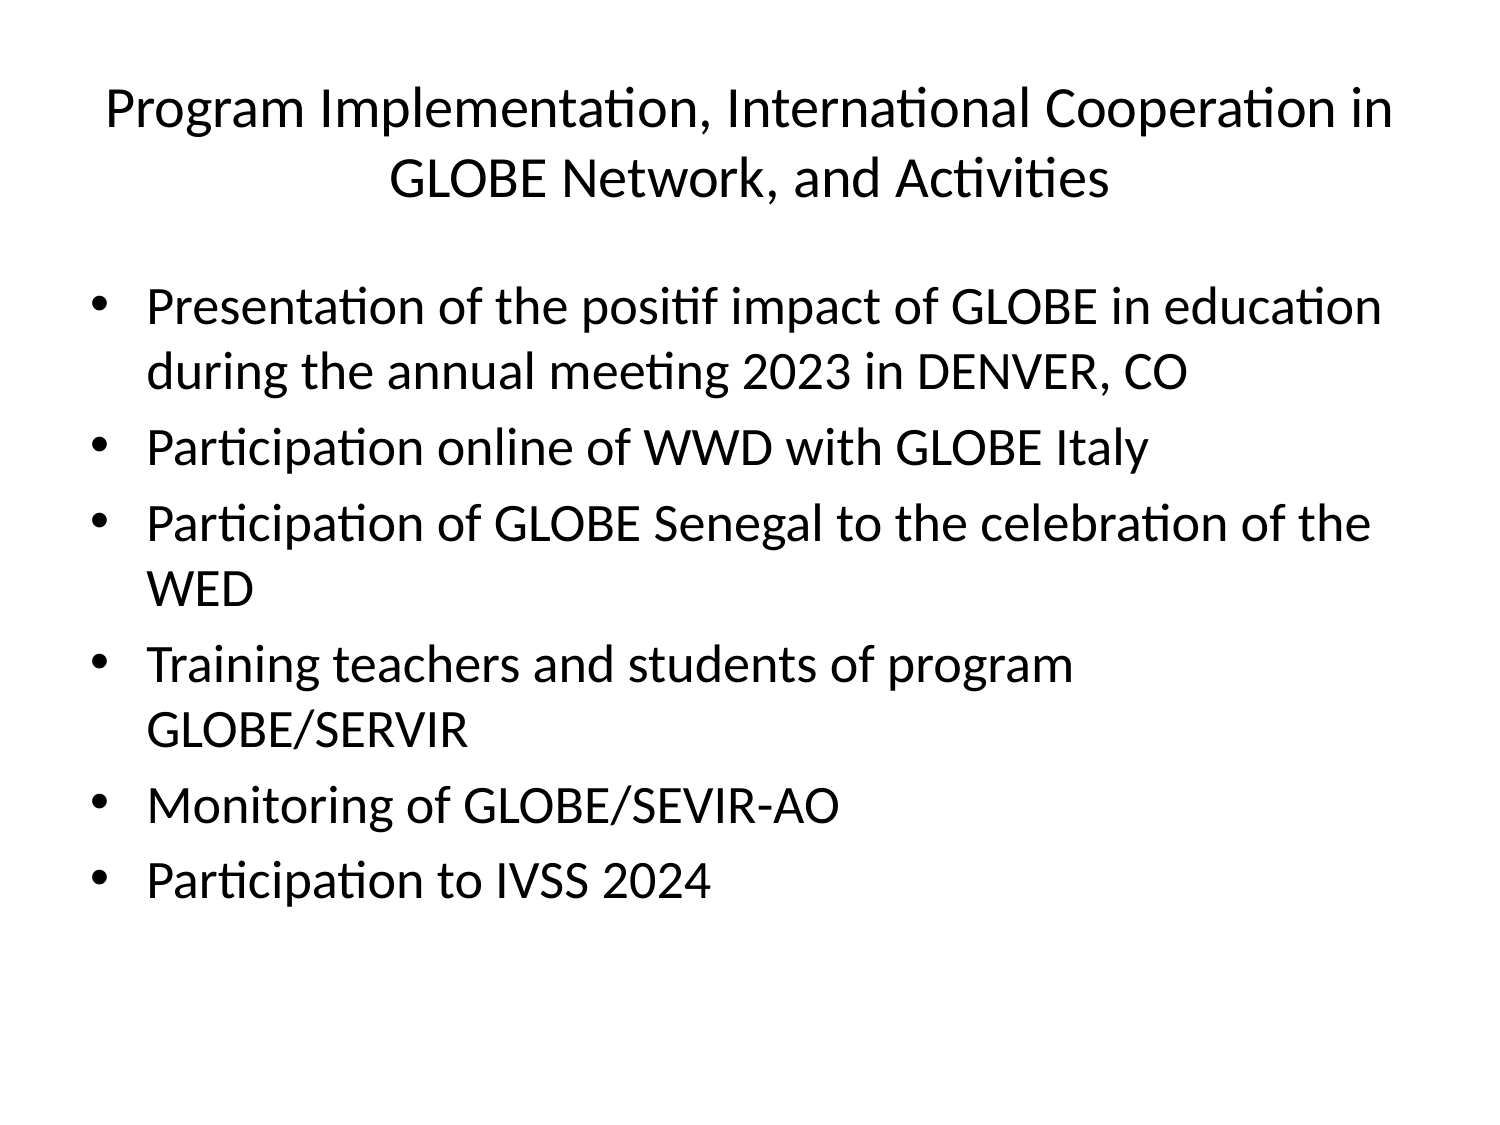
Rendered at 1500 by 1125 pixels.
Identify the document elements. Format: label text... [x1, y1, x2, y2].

list Presentation of the positif impact of GLOBE in education during the annual meeting 2023 in DENVER, CO Participation online of WWD with GLOBE Italy Participation of GLOBE Senegal to the celebration of the WED Training teachers and students of program GLOBE/SERVIR Monitoring of GLOBE/SEVIR-AO Participation to IVSS 2024 [75, 262, 1425, 1005]
title Program Implementation, International Cooperation in GLOBE Network, and Activities [75, 45, 1425, 233]
